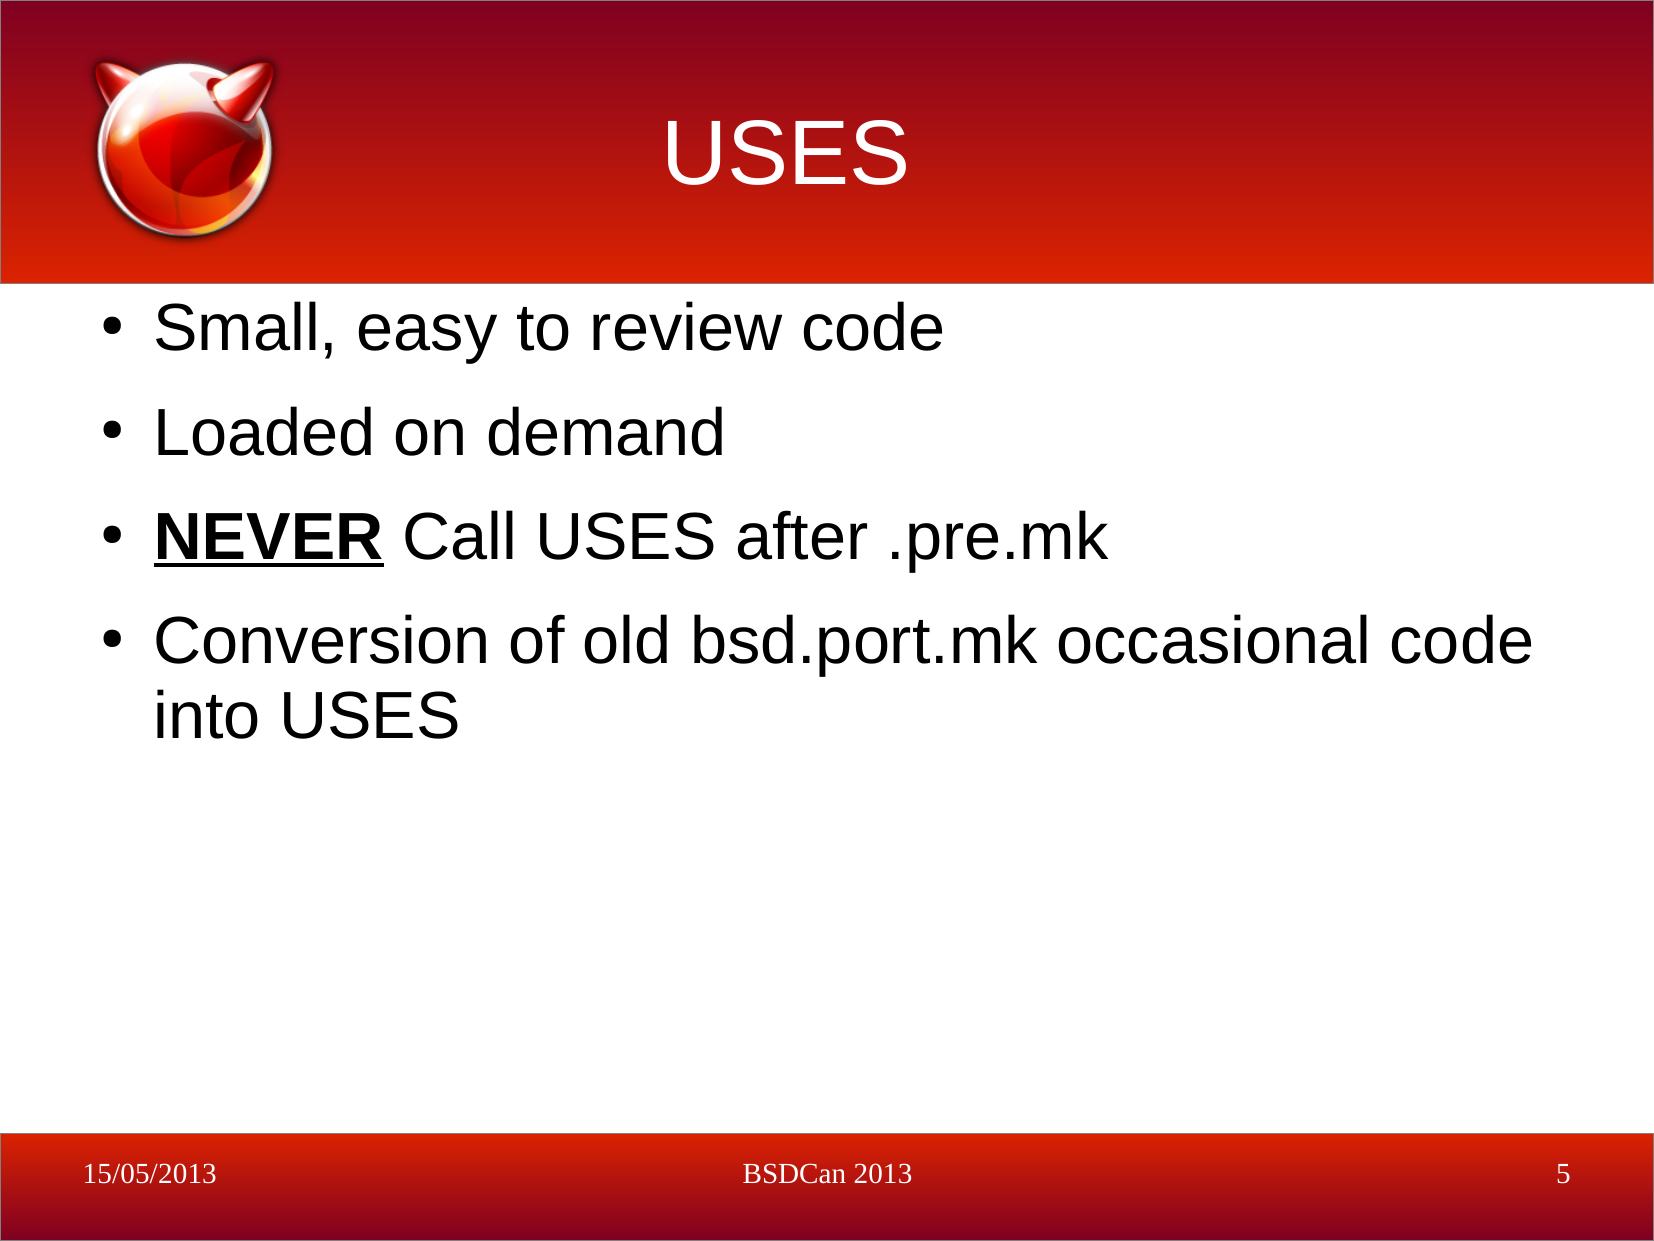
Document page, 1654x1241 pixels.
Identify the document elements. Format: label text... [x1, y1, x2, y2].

list Small, easy to review code Loaded on demand NEVER Call USES after .pre.mk Conversion of old bsd.port.mk occasional code into USES [82, 290, 1538, 1010]
title USES [82, 49, 1536, 257]
